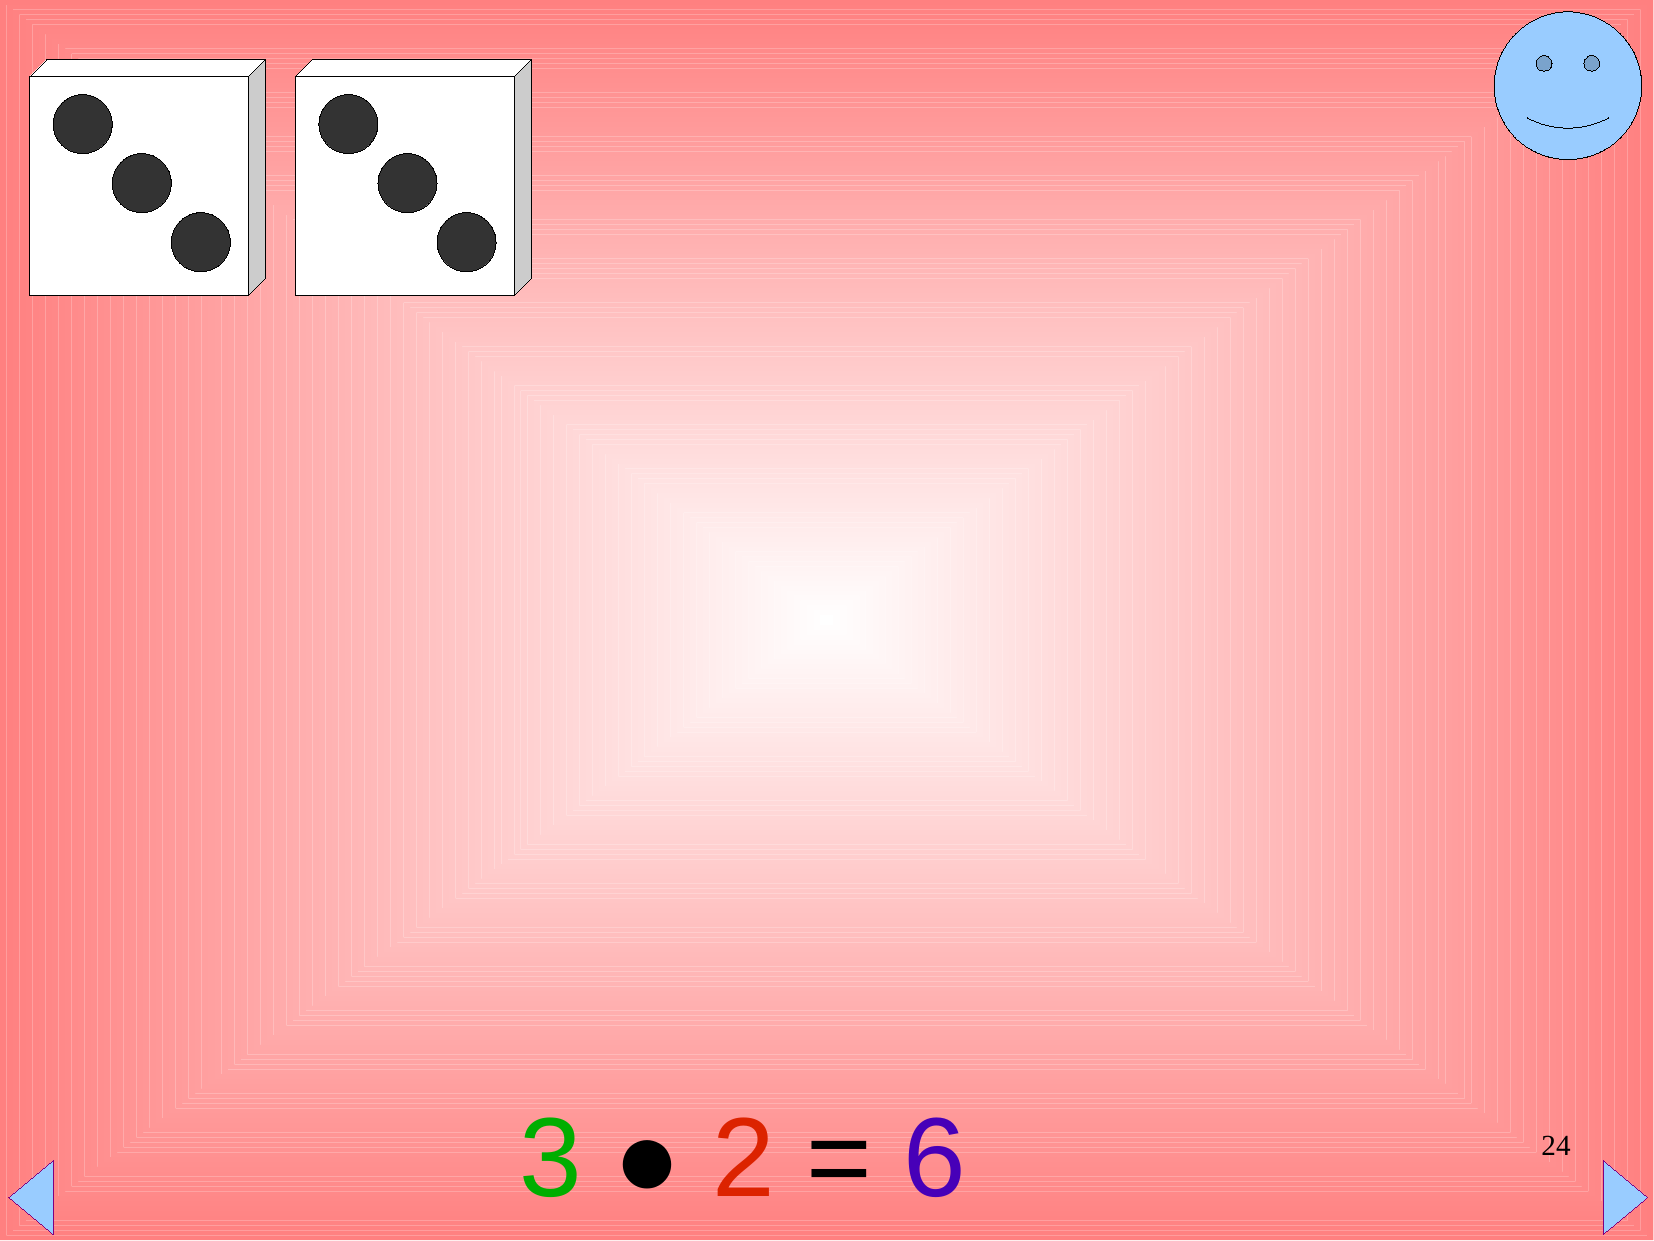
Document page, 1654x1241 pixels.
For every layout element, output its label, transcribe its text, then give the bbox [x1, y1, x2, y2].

text_box [1603, 1160, 1648, 1235]
text_box [29, 59, 266, 296]
text_box [1494, 11, 1642, 160]
text_box [8, 1160, 54, 1235]
text_box [295, 59, 532, 296]
text_box 3 ● 2 = 6 [504, 1086, 1149, 1228]
